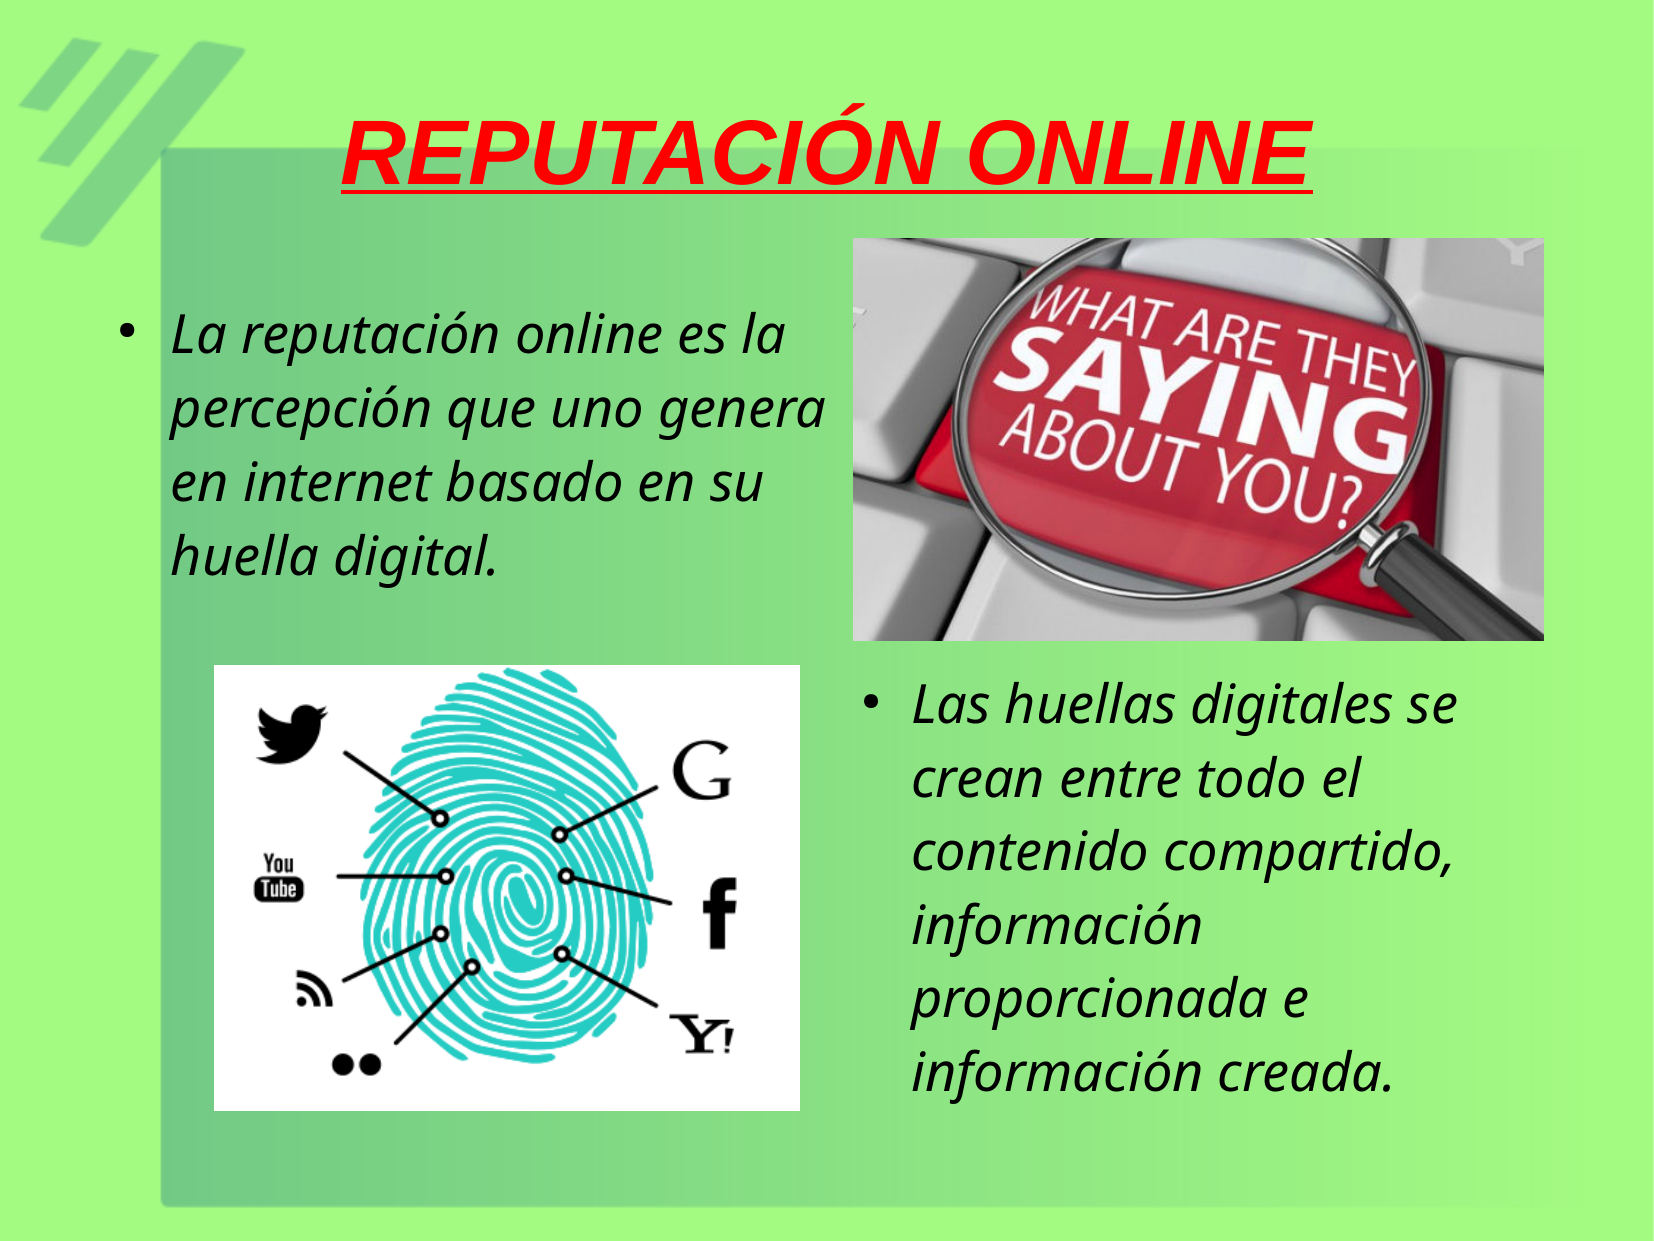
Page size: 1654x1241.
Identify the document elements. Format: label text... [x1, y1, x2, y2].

list La reputación online es la percepción que uno genera en internet basado en su huella digital. [99, 295, 839, 643]
list Las huellas digitales se crean entre todo el contenido compartido, información proporcionada e información creada. [845, 665, 1572, 1111]
picture [0, 0, 1654, 1241]
title REPUTACIÓN ONLINE [82, 49, 1571, 257]
